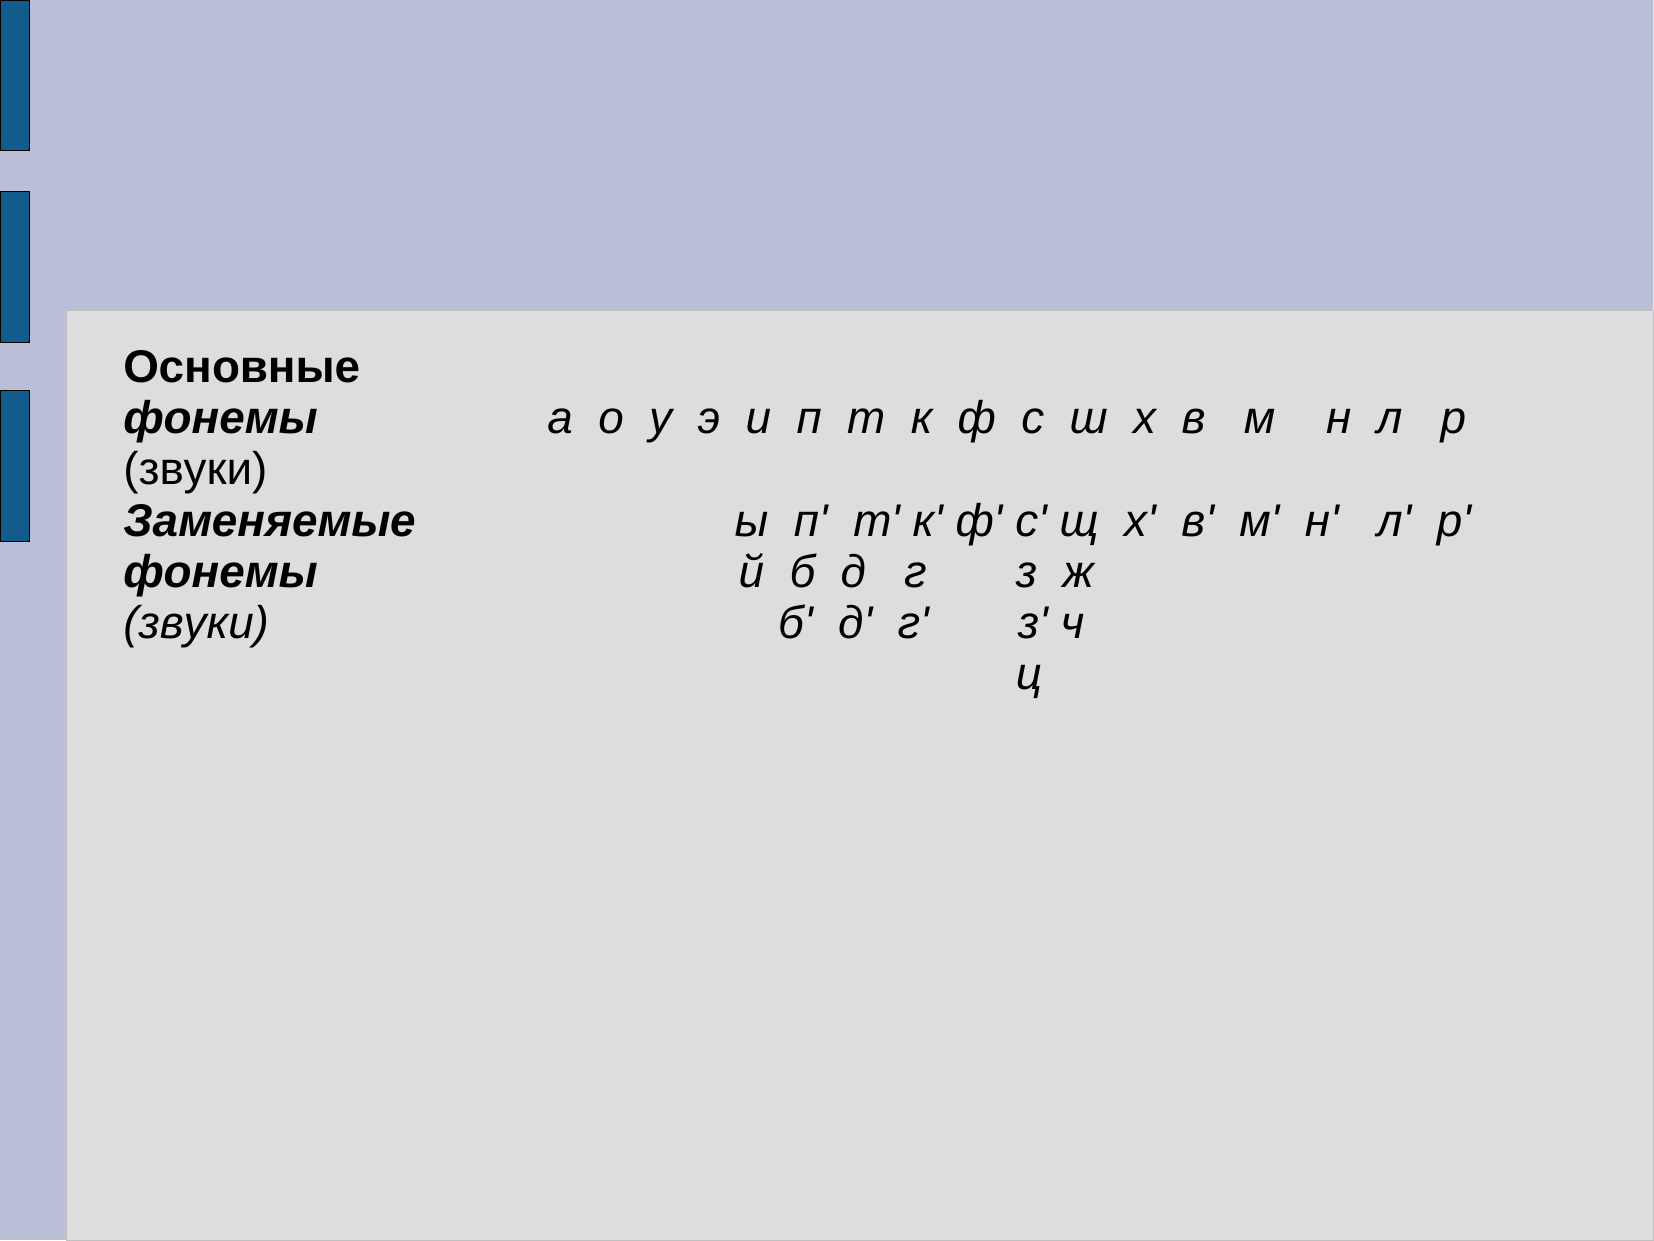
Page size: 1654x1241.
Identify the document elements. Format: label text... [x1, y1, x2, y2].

list Основные фонемы а о у э и п т к ф с ш х в м н л р (звуки) Заменяемые ы п' т' к' ф' с' щ х' в' м' н' л' р' фонемы й б д г з ж (звуки) б' д' г' з' ч ц [123, 340, 1625, 1123]
